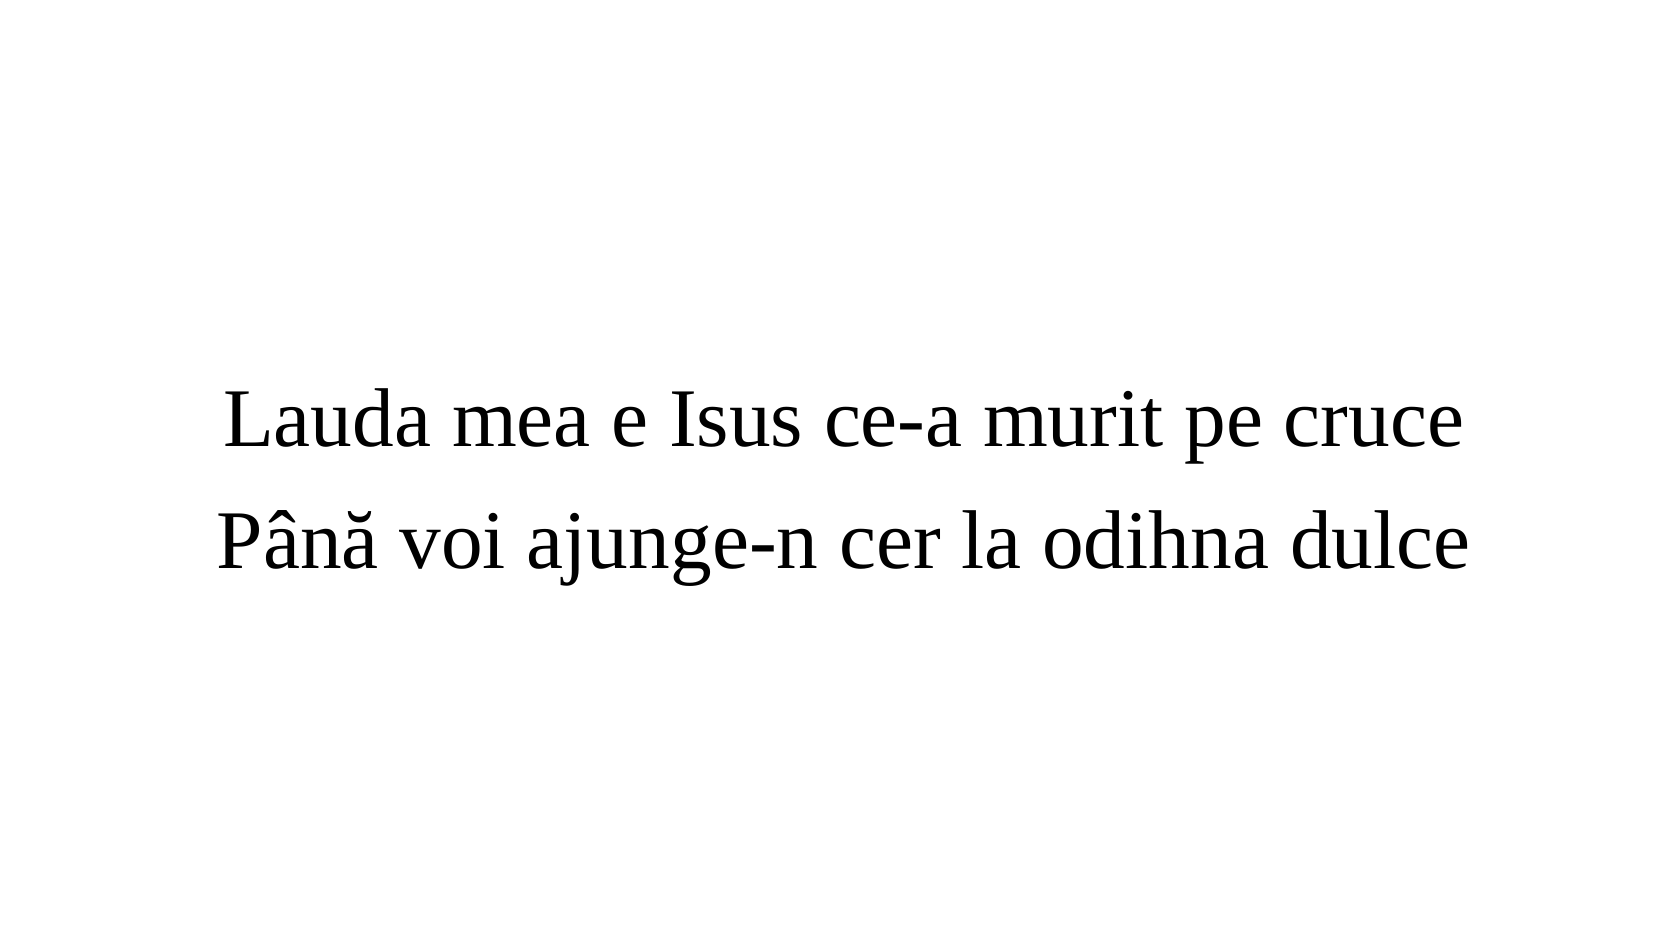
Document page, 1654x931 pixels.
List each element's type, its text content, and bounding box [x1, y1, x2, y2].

subtitle Lauda mea e Isus ce-a murit pe cruce Până voi ajunge-n cer la odihna dulce [177, 362, 1512, 588]
